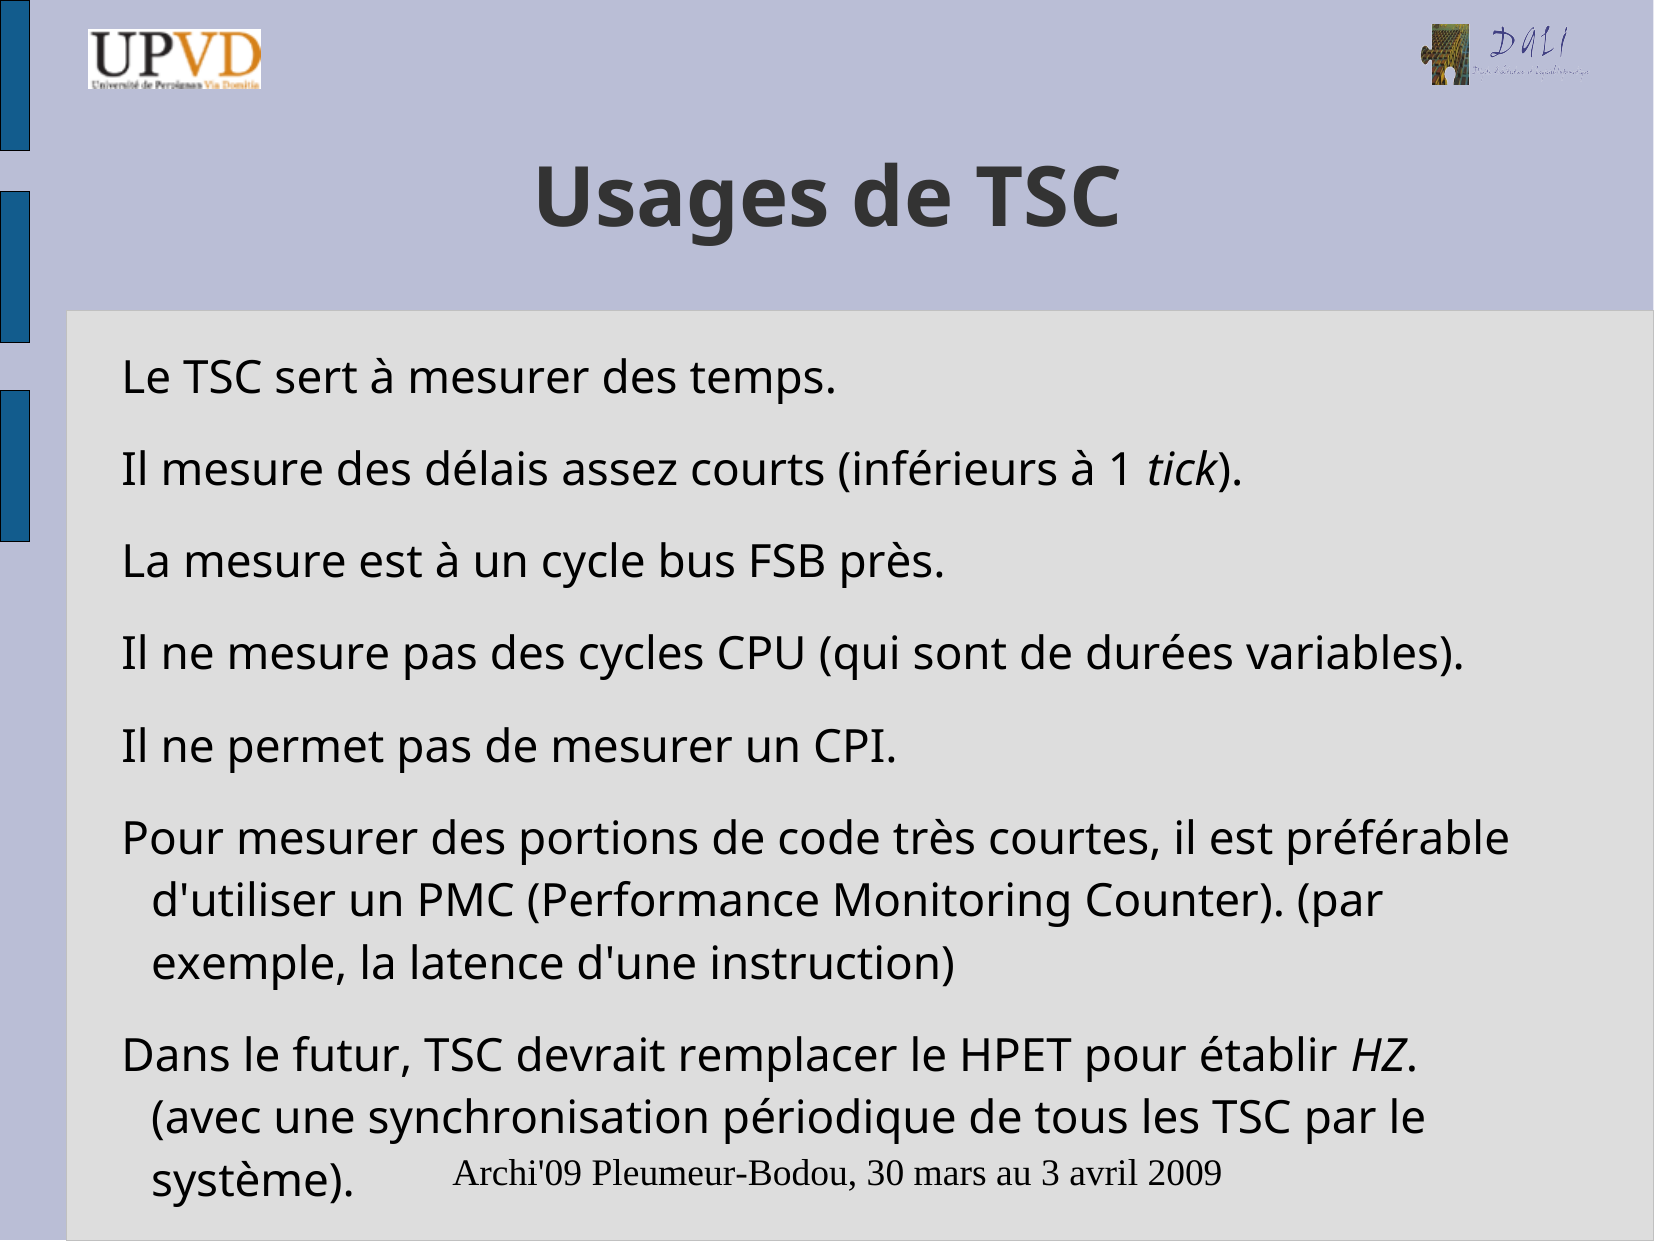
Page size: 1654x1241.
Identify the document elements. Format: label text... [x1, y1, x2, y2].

picture [1420, 24, 1593, 85]
text_box Archi'09 Pleumeur-Bodou, 30 mars au 3 avril 2009 [452, 1151, 1226, 1204]
title Usages de TSC [121, 91, 1534, 299]
list Le TSC sert à mesurer des temps. Il mesure des délais assez courts (inférieurs à 1 tick). La mesure est à un cycle bus FSB près. Il ne mesure pas des cycles CPU (qui sont de durées variables). Il ne permet pas de mesurer un CPI. Pour mesurer des portions de code très courtes, il est préférable d'utiliser un PMC (Performance Monitoring Counter). (par exemple, la latence d'une instruction) Dans le futur, TSC devrait remplacer le HPET pour établir HZ. (avec une synchronisation périodique de tous les TSC par le système). [121, 344, 1534, 1127]
picture [88, 29, 261, 89]
